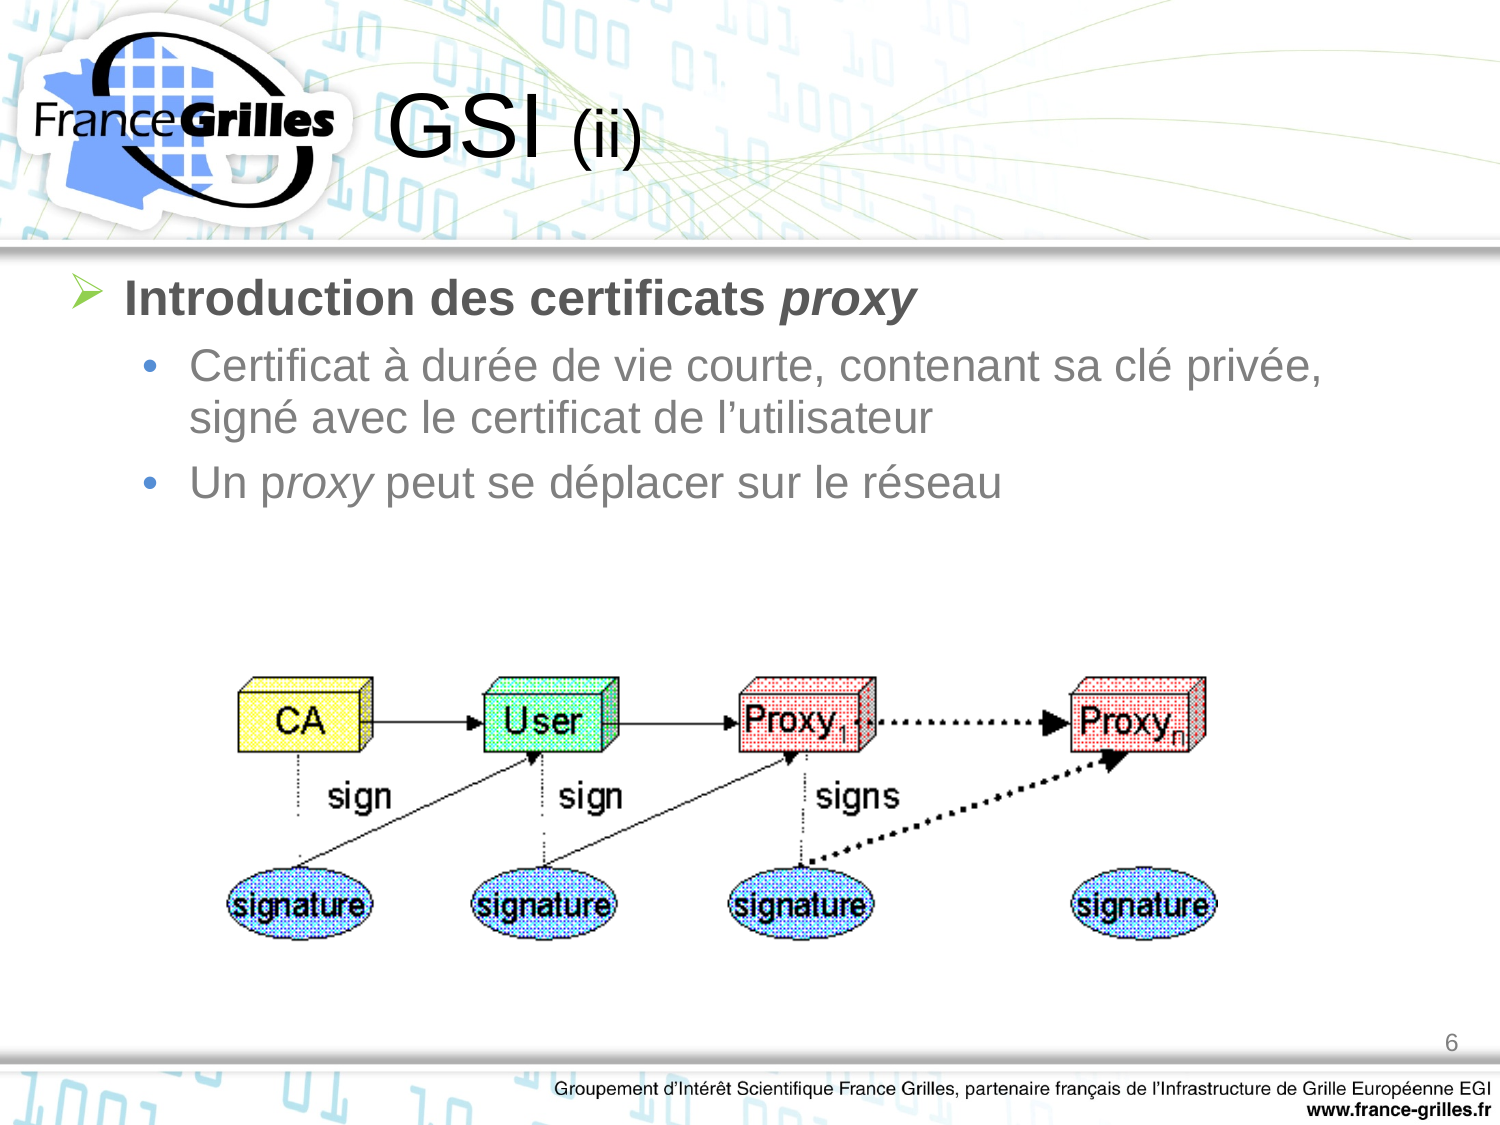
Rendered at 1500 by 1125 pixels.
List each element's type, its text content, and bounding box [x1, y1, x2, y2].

title GSI (ii) [372, 7, 1459, 244]
list Introduction des certificats proxy Certificat à durée de vie courte, contenant sa clé privée, signé avec le certificat de l’utilisateur Un proxy peut se déplacer sur le réseau [53, 262, 1459, 1024]
picture [0, 0, 1500, 1125]
